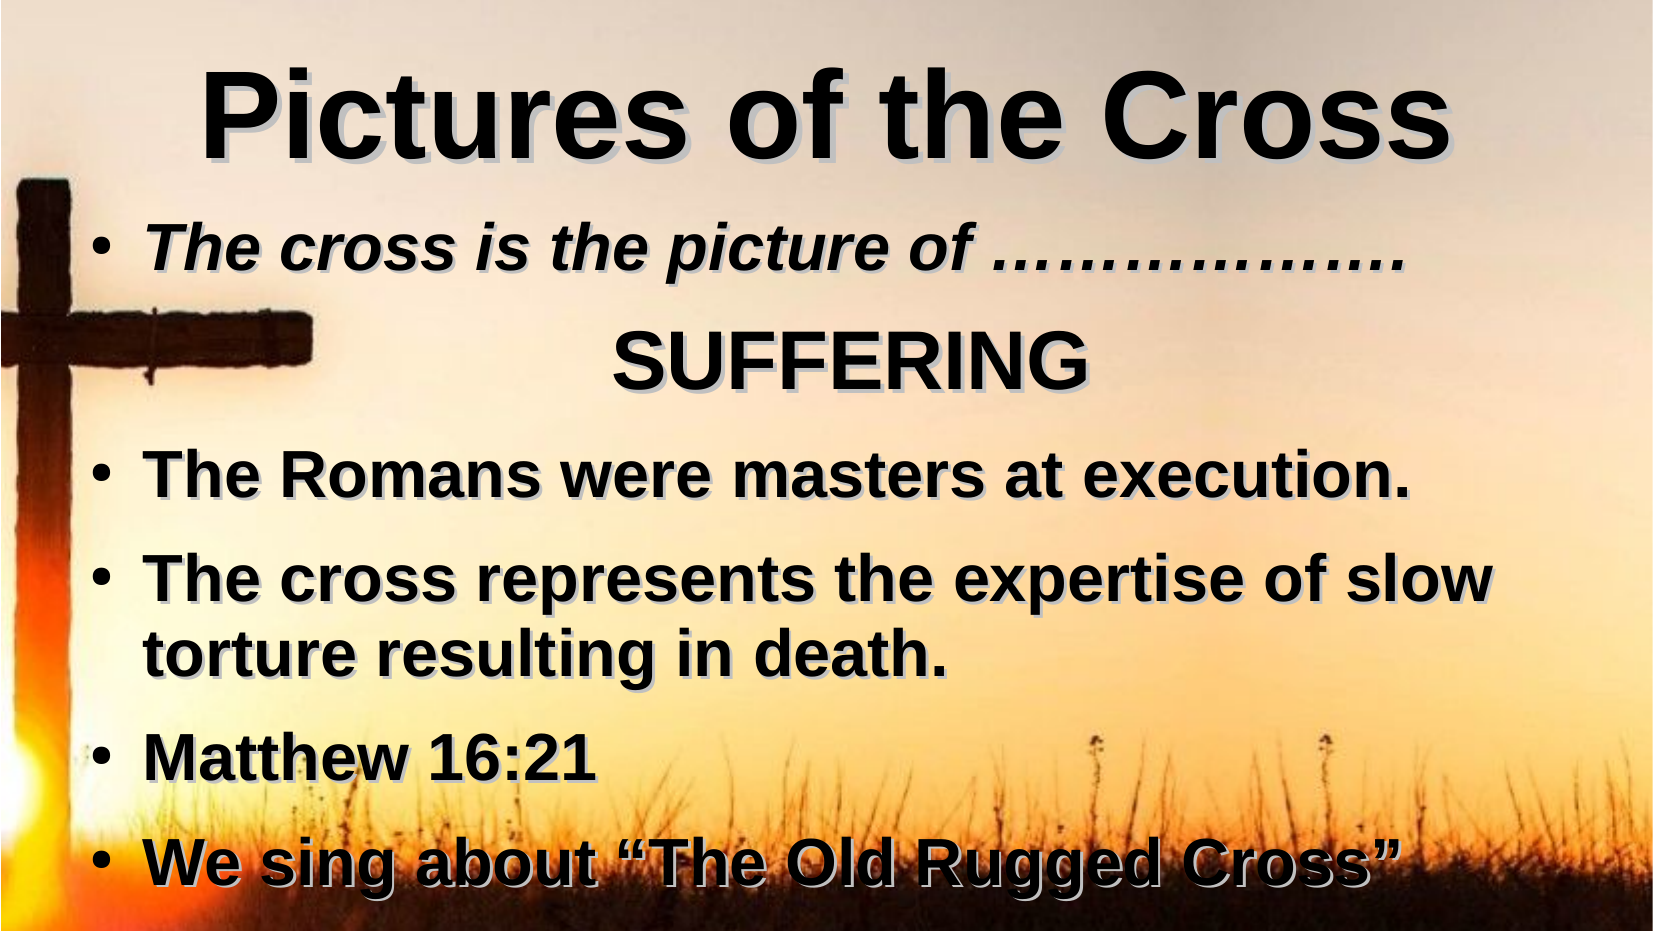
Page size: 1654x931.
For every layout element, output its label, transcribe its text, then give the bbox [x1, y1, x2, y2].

picture [1, 0, 1653, 931]
list The cross is the picture of ………………. SUFFERING The Romans were masters at execution. The cross represents the expertise of slow torture resulting in death. Matthew 16:21 We sing about “The Old Rugged Cross” [71, 210, 1561, 908]
title Pictures of the Cross [82, 37, 1571, 193]
